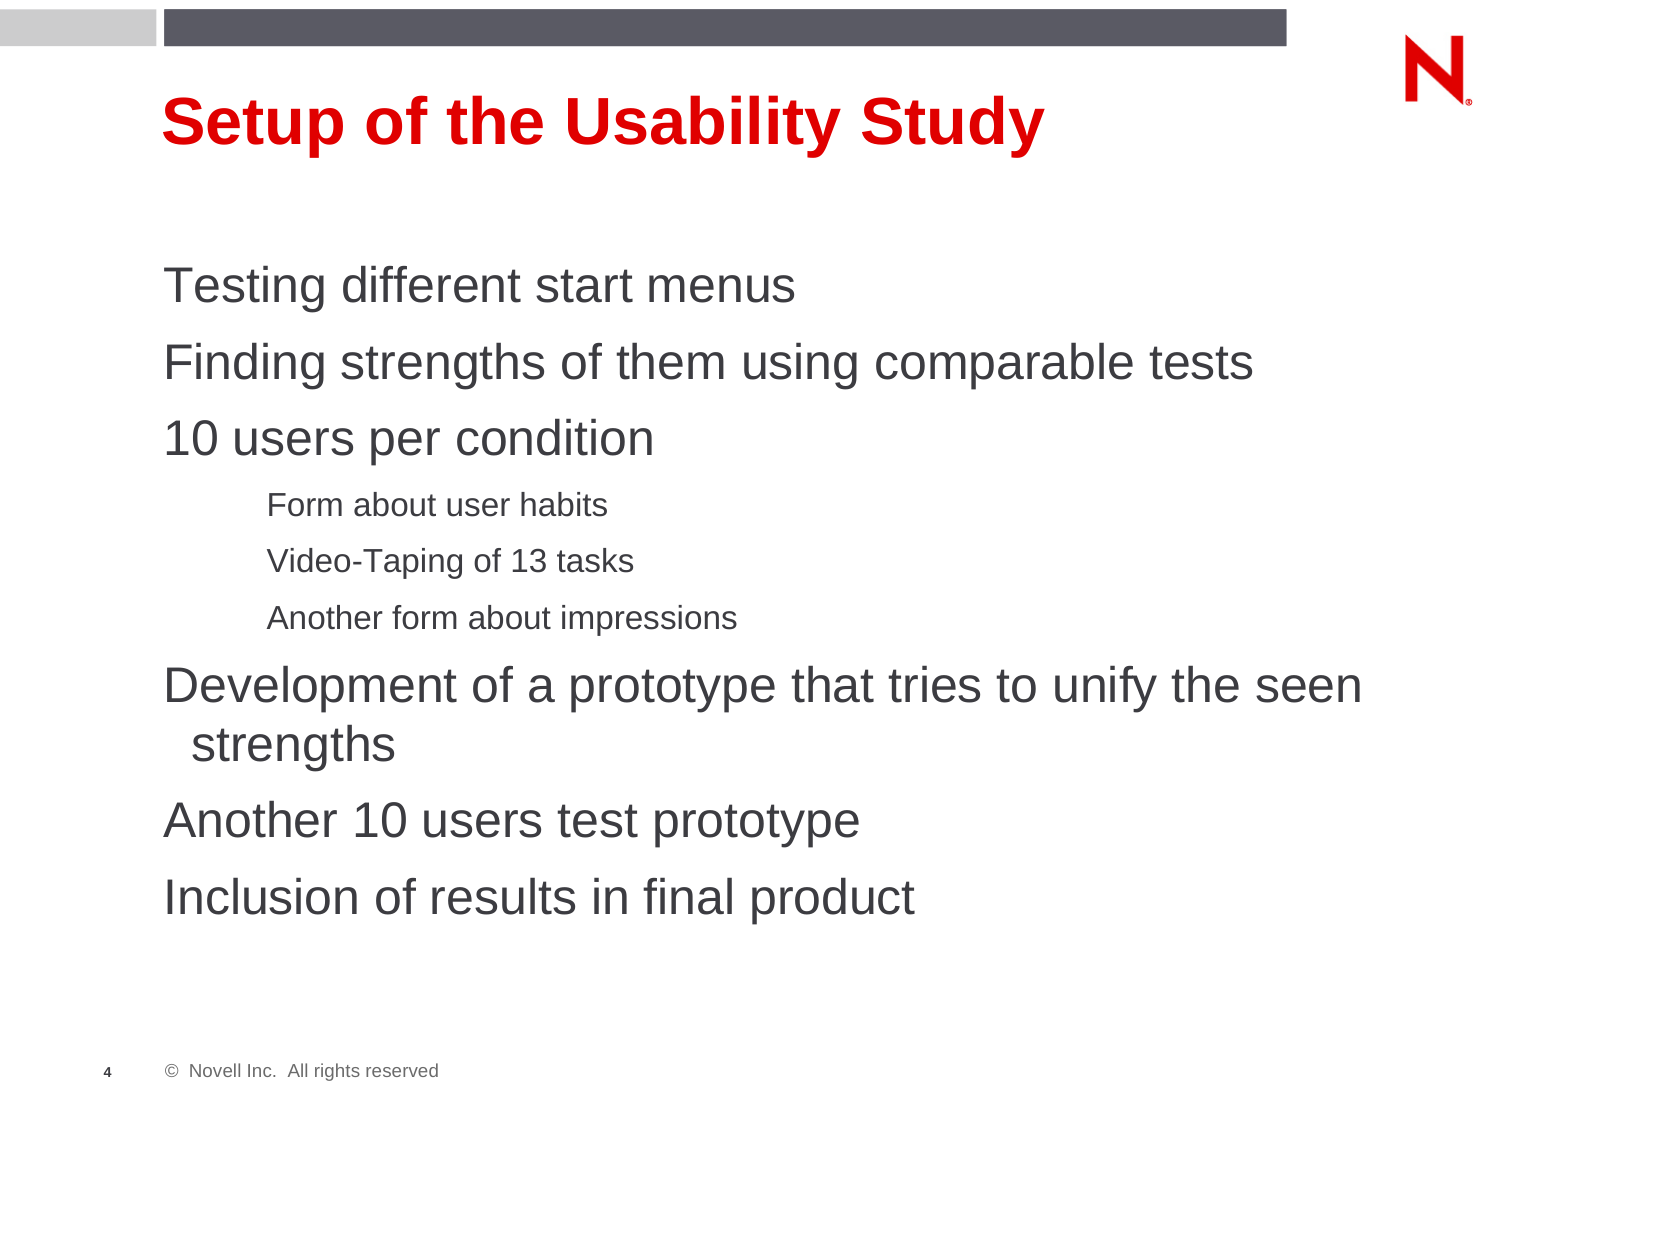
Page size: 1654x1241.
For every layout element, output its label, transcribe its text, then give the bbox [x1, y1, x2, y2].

picture [1403, 32, 1473, 107]
title Setup of the Usability Study [161, 41, 1383, 205]
list Testing different start menus Finding strengths of them using comparable tests 10 users per condition Form about user habits Video-Taping of 13 tasks Another form about impressions Development of a prototype that tries to unify the seen strengths Another 10 users test prototype Inclusion of results in final product [163, 254, 1404, 986]
